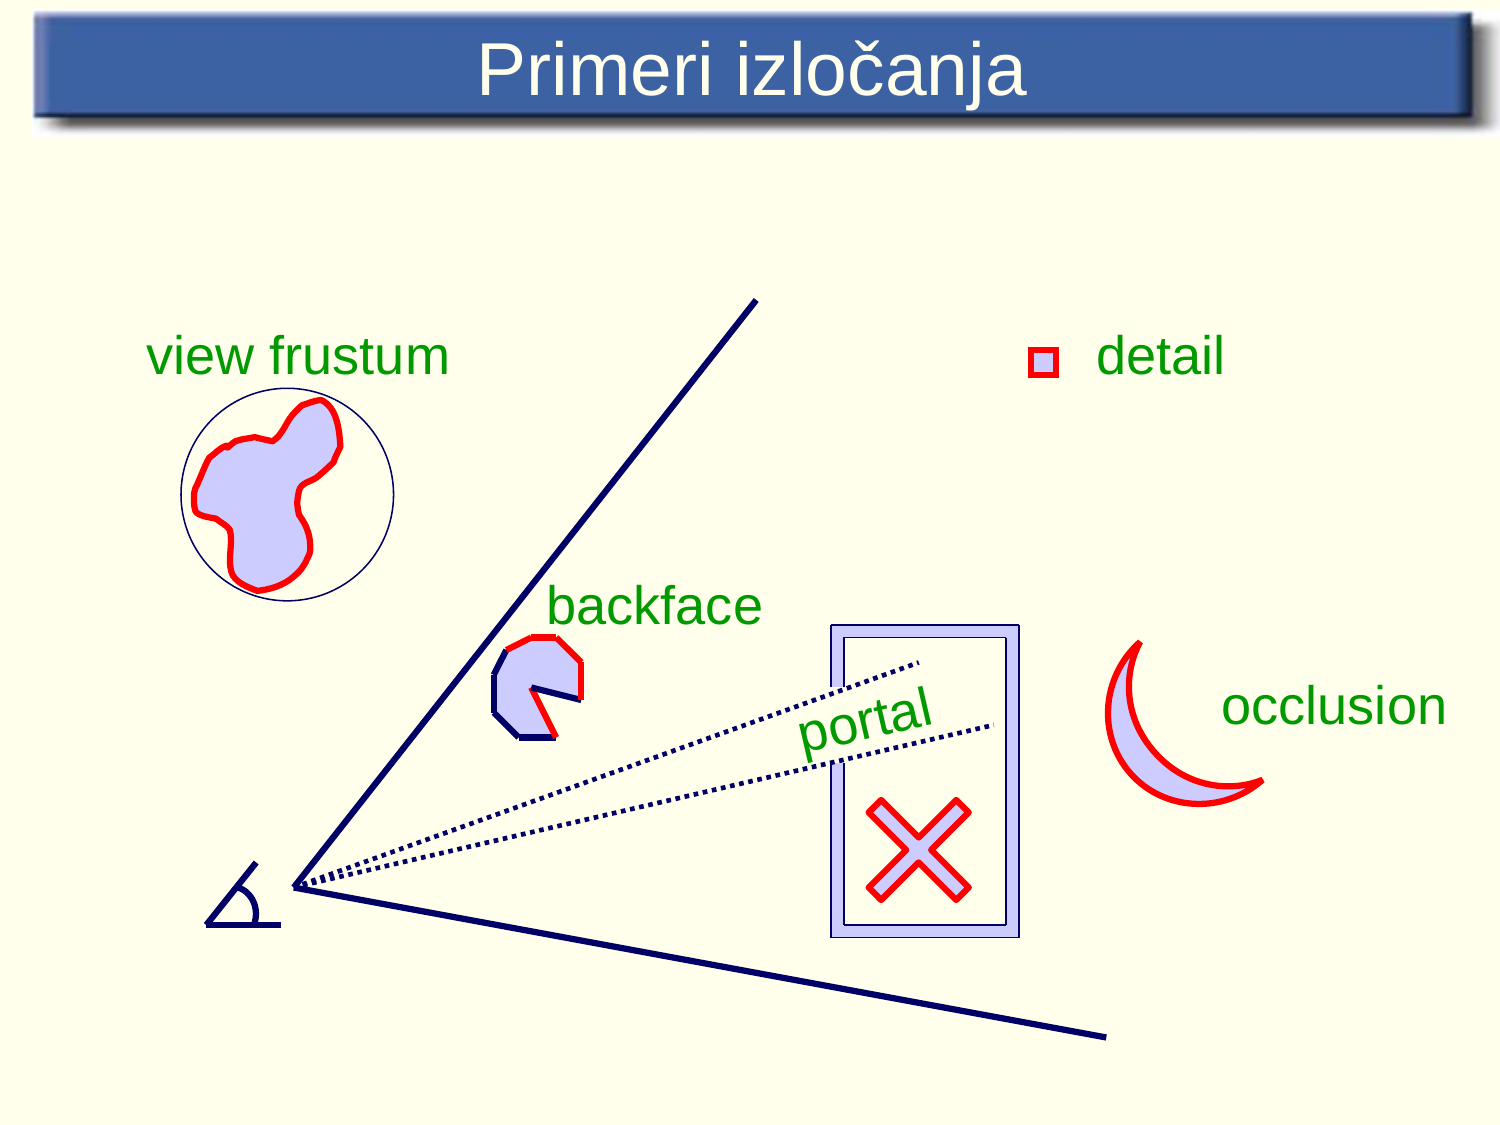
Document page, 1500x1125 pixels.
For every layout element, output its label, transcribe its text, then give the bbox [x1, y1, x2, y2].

text_box [193, 399, 341, 591]
text_box [1107, 641, 1263, 804]
text_box detail [1081, 312, 1241, 393]
title Primeri izločanja [96, 6, 1409, 120]
picture [32, 9, 1500, 137]
text_box [868, 799, 969, 901]
text_box backface [531, 562, 779, 643]
text_box view frustum [131, 312, 466, 393]
text_box portal [774, 654, 976, 776]
text_box occlusion [1206, 662, 1463, 743]
text_box [832, 626, 1018, 937]
text_box [497, 642, 578, 734]
text_box [1031, 349, 1057, 375]
